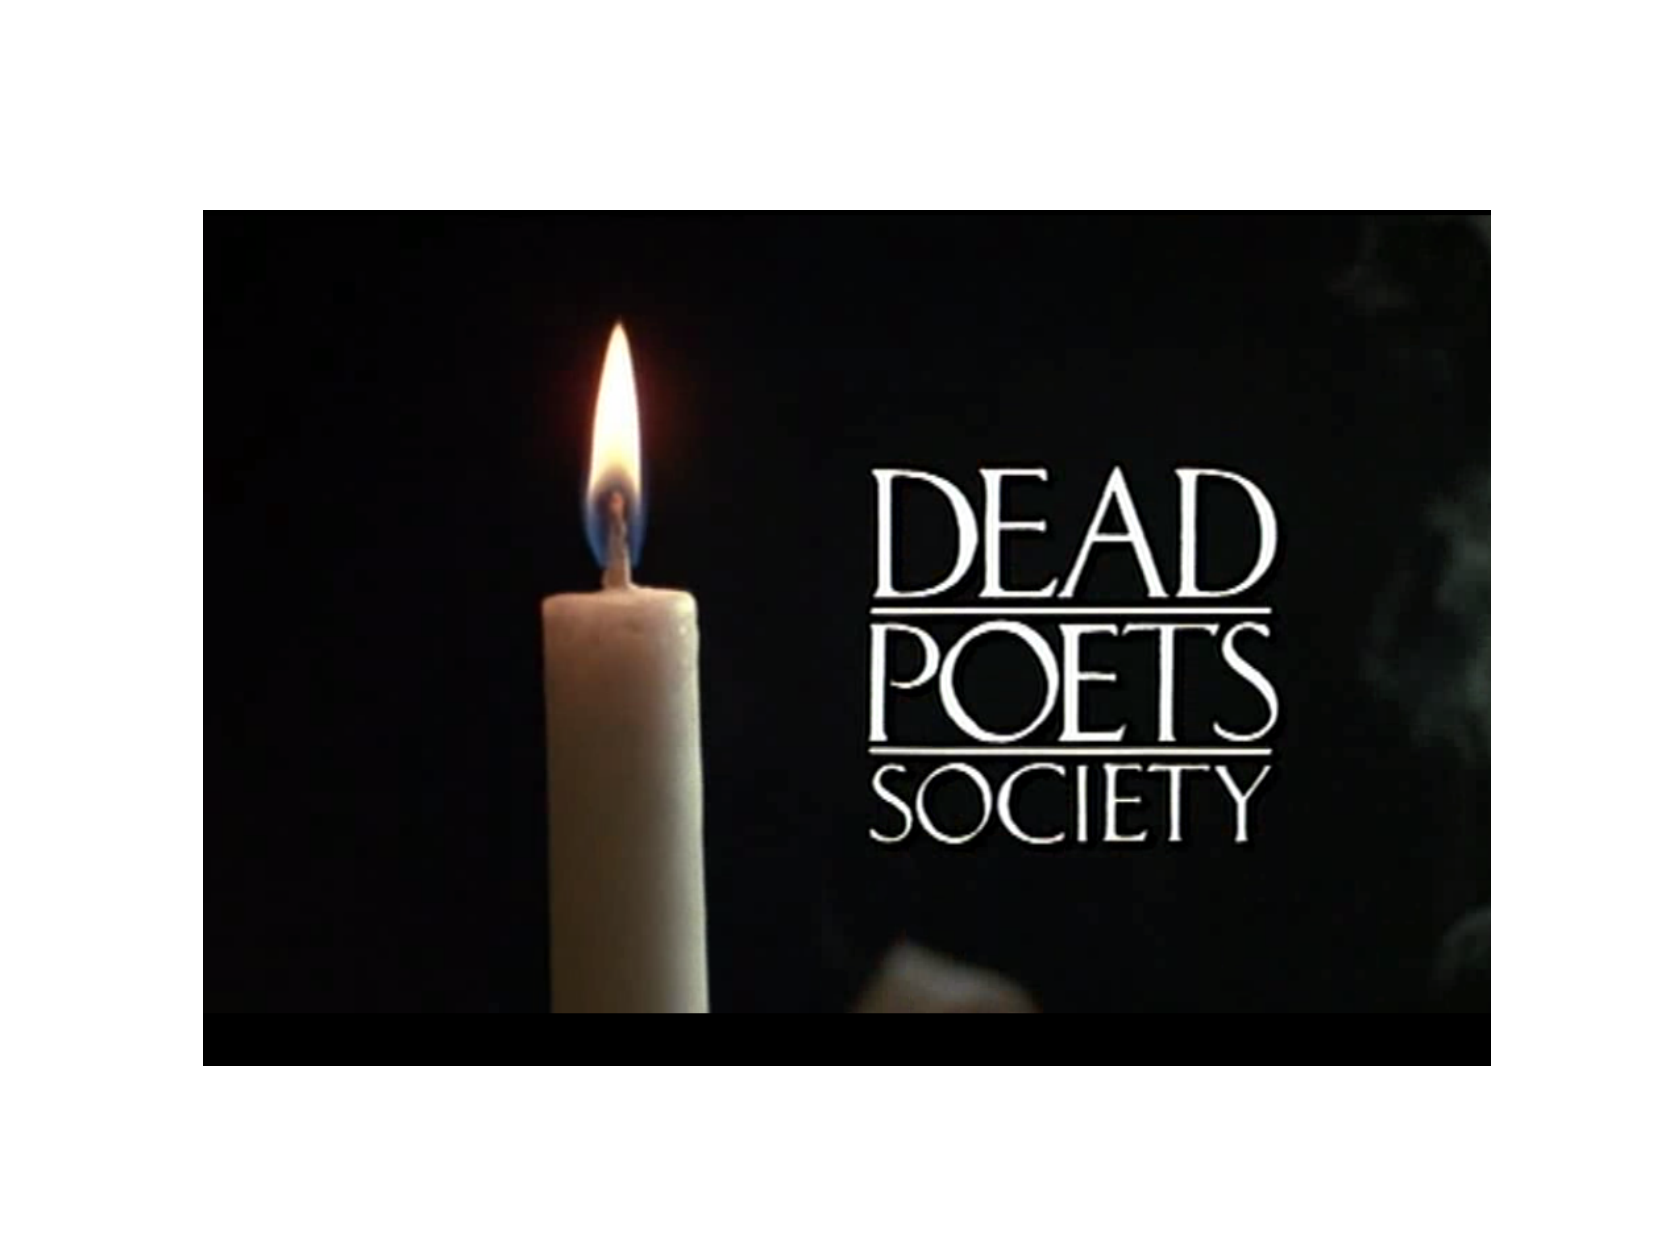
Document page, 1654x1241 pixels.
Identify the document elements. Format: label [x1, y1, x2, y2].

picture [203, 210, 1491, 1066]
